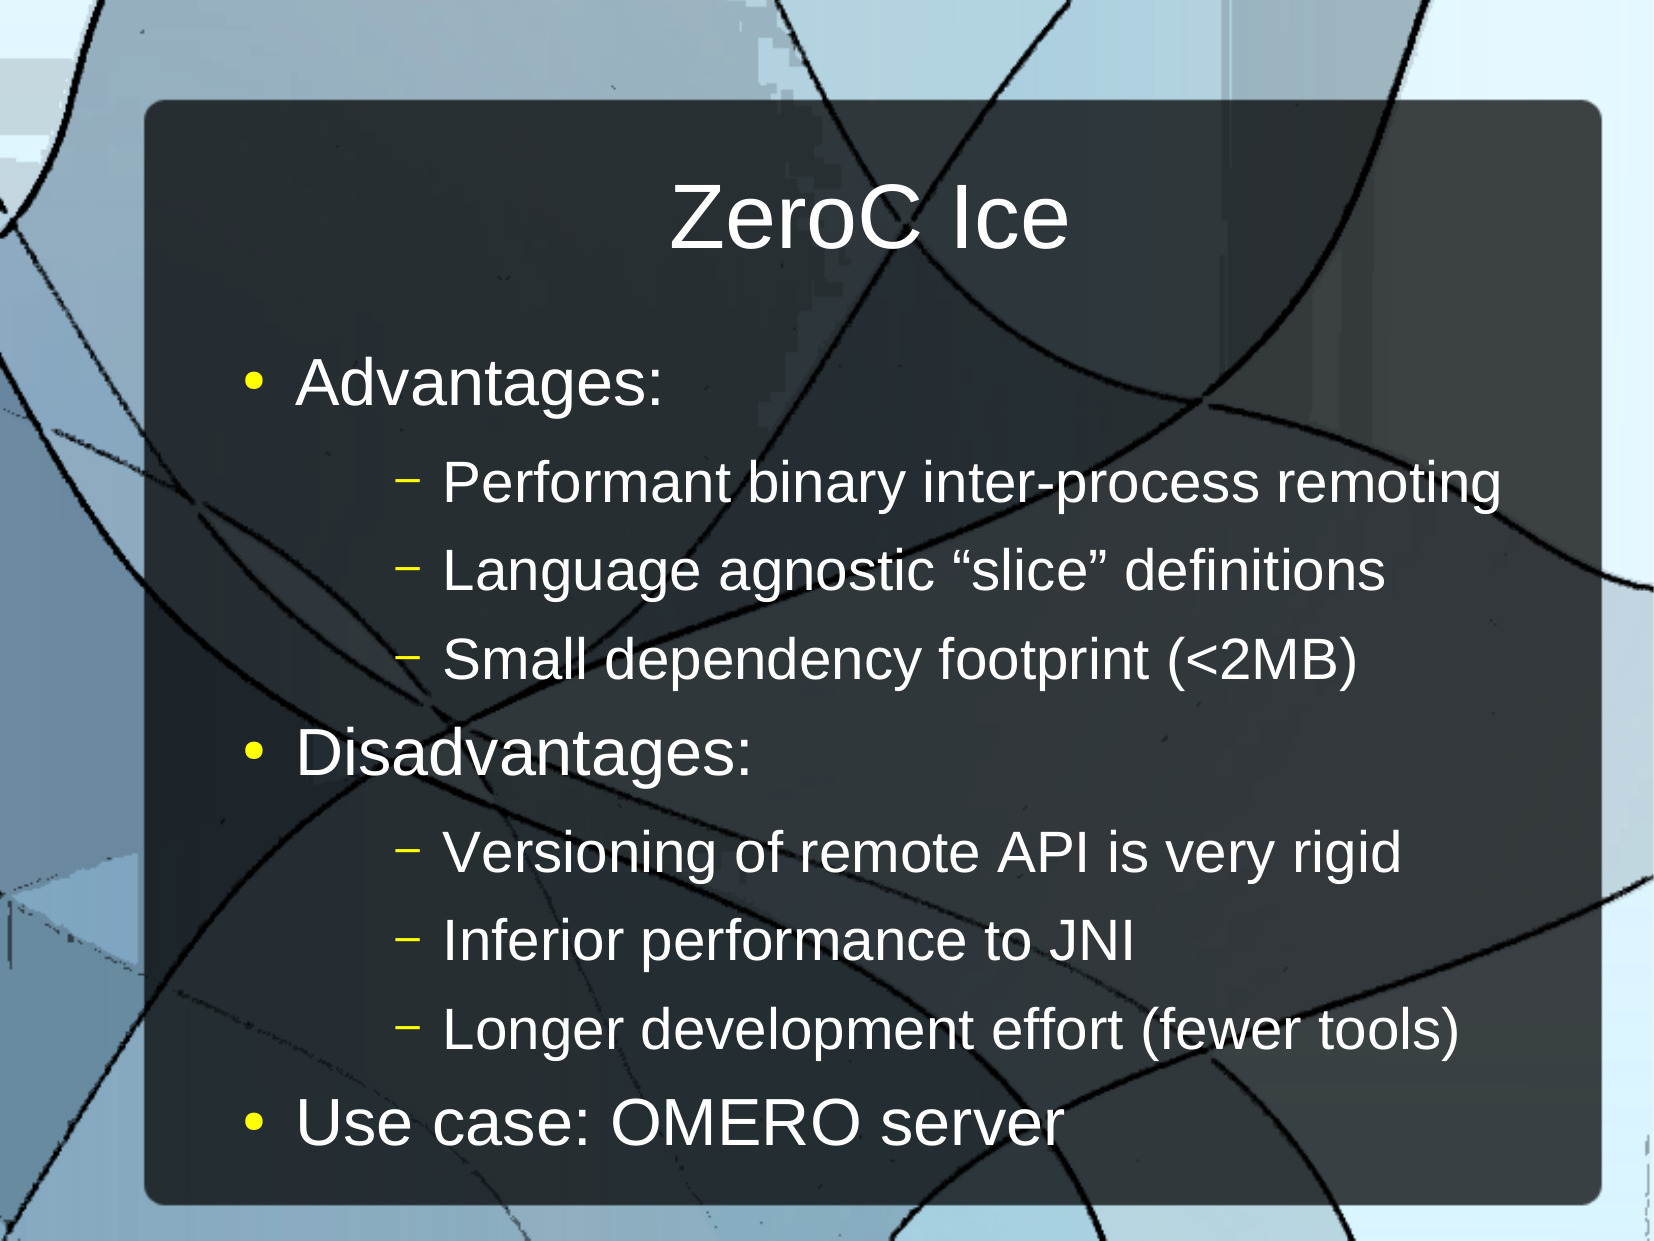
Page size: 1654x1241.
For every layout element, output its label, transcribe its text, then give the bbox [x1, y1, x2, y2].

picture [0, 0, 1654, 1241]
list Advantages: Performant binary inter-process remoting Language agnostic “slice” definitions Small dependency footprint (<2MB) Disadvantages: Versioning of remote API is very rigid Inferior performance to JNI Longer development effort (fewer tools) Use case: OMERO server [206, 345, 1571, 1195]
title ZeroC Ice [159, 108, 1583, 325]
